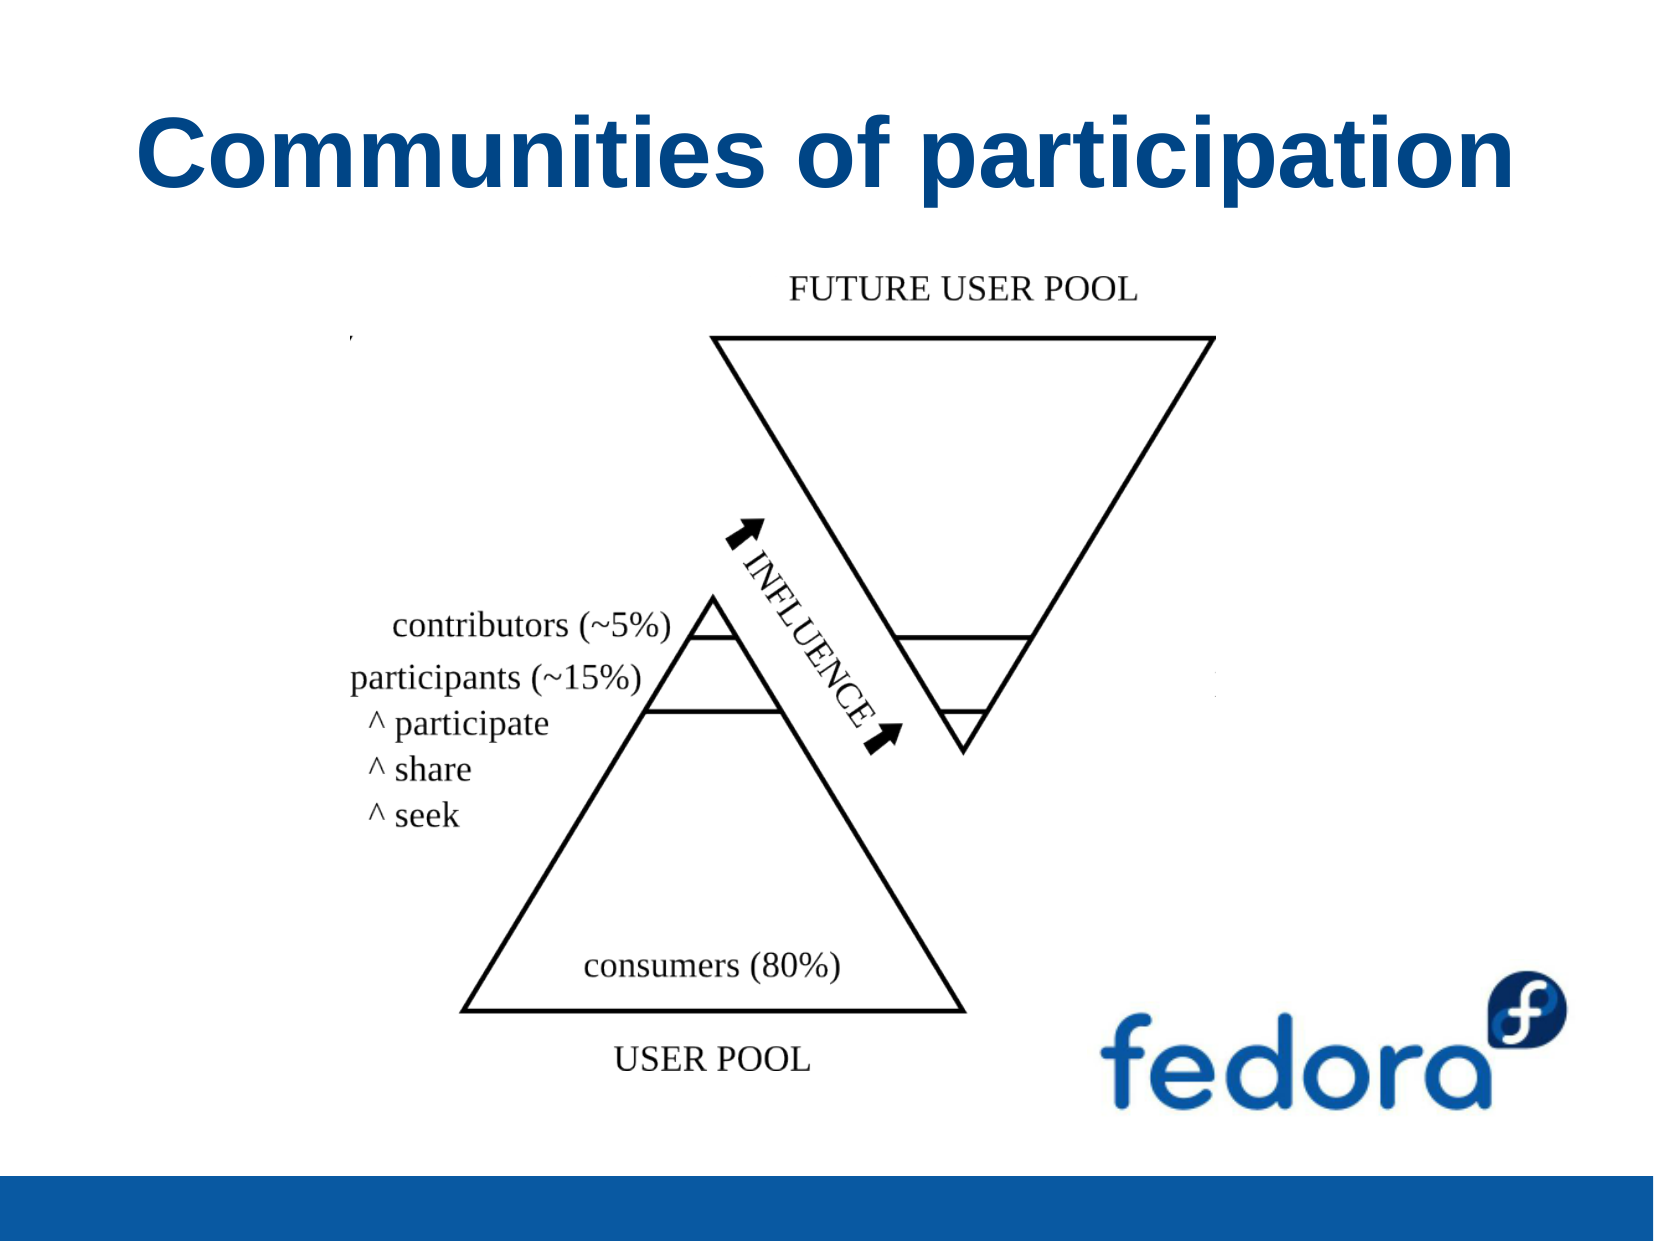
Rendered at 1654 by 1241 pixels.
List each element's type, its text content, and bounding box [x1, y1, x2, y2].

title Communities of participation [82, 56, 1571, 250]
picture [0, 1176, 1654, 1241]
picture [350, 276, 1576, 1125]
